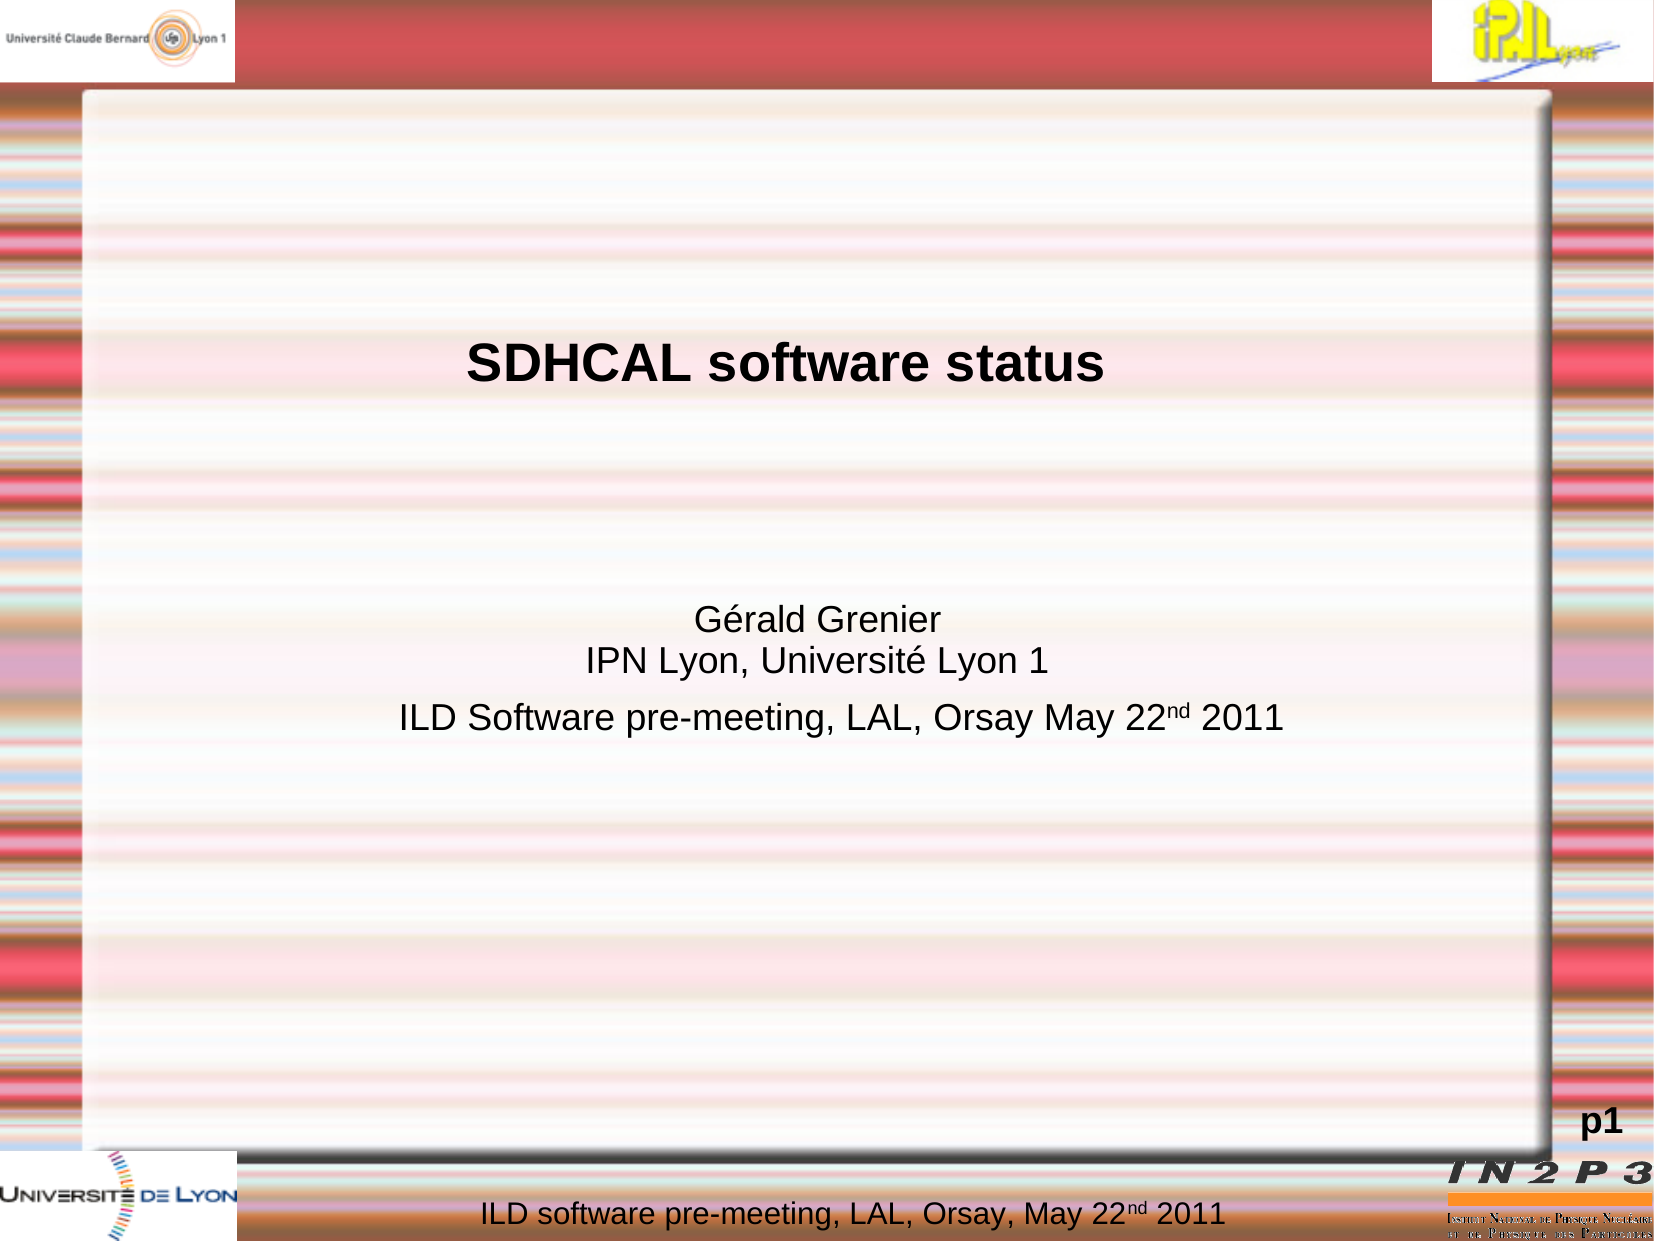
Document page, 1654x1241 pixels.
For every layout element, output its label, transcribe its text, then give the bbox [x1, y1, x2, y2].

text_box SDHCAL software status [452, 324, 1123, 414]
text_box ILD Software pre-meeting, LAL, Orsay May 22nd 2011 [383, 689, 1298, 748]
picture [0, 0, 1654, 1241]
text_box Gérald Grenier IPN Lyon, Université Lyon 1 [570, 590, 1064, 689]
